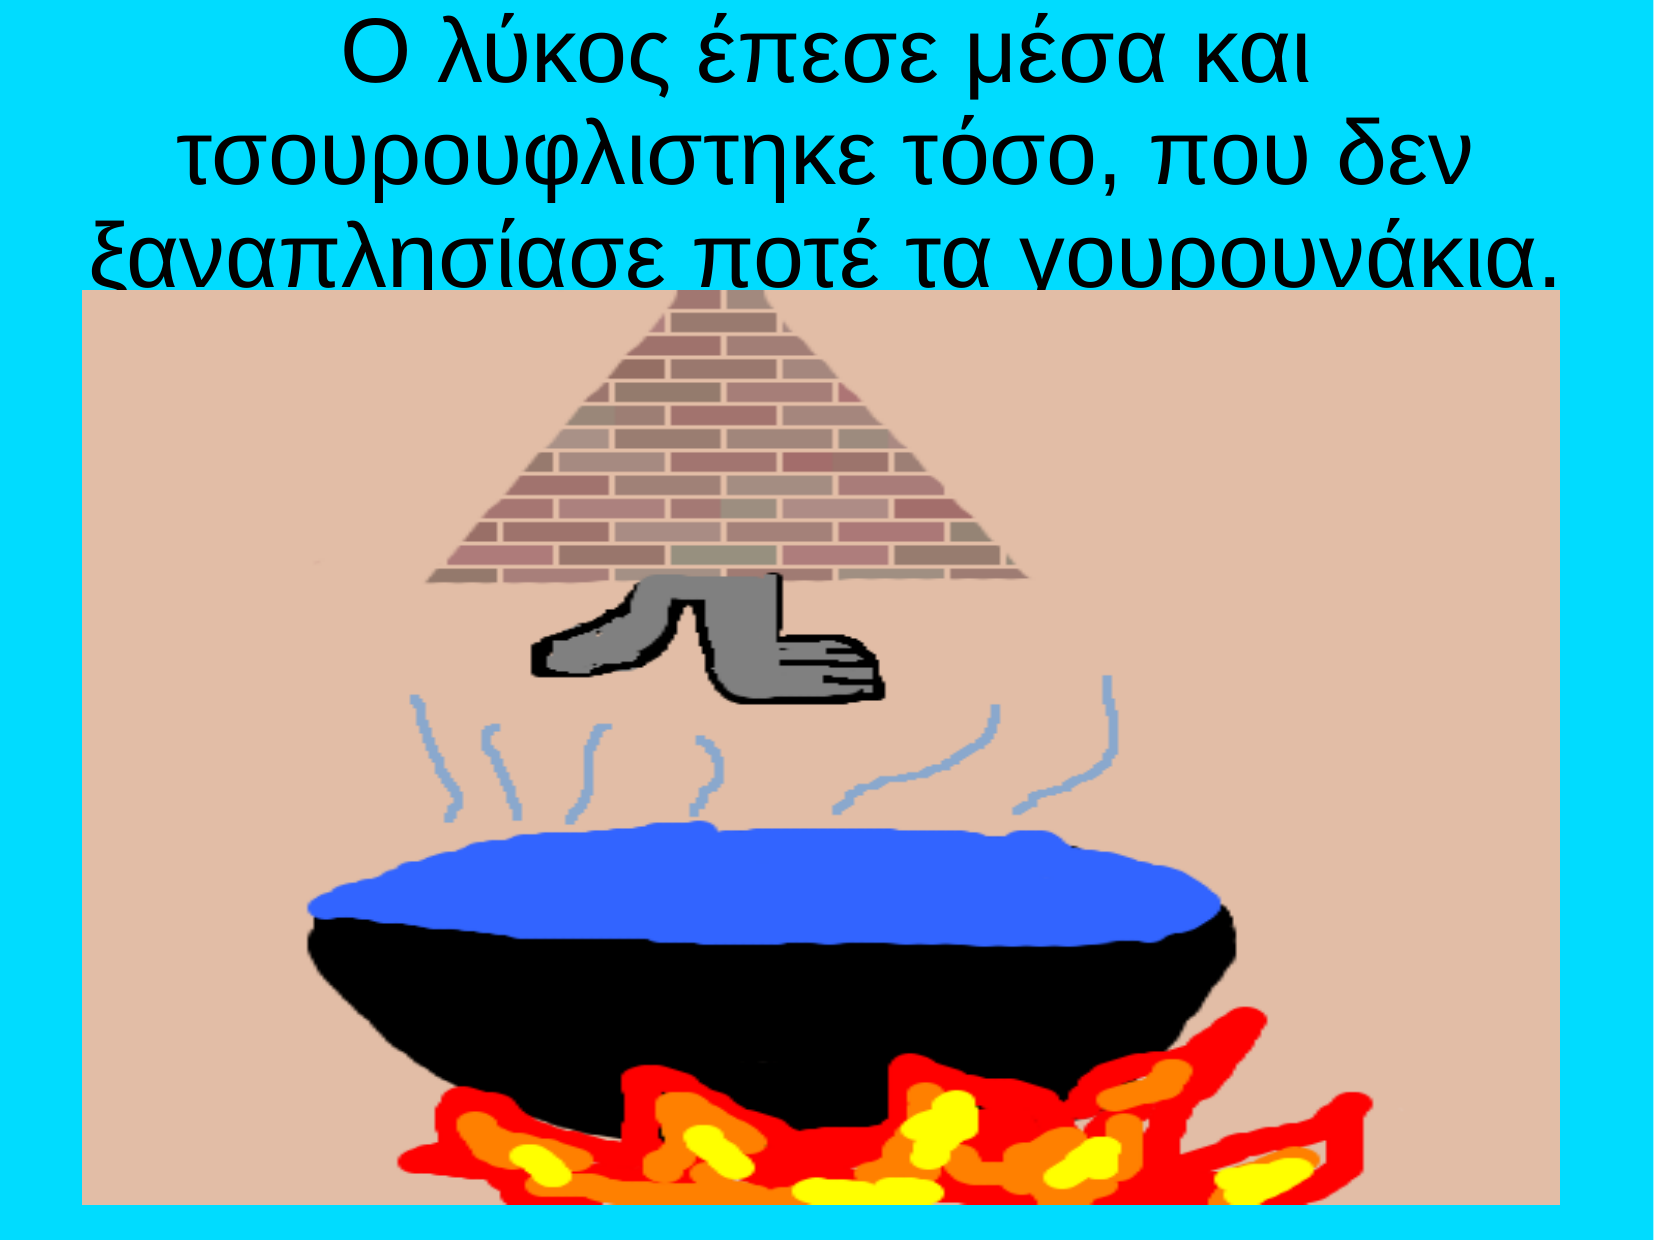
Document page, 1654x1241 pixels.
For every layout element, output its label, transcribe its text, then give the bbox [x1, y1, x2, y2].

title Ο λύκος έπεσε μέσα και τσουρουφλιστηκε τόσο, που δεν ξαναπλησίασε ποτέ τα γουρουνάκια. [82, 0, 1571, 307]
picture [82, 290, 1560, 1205]
